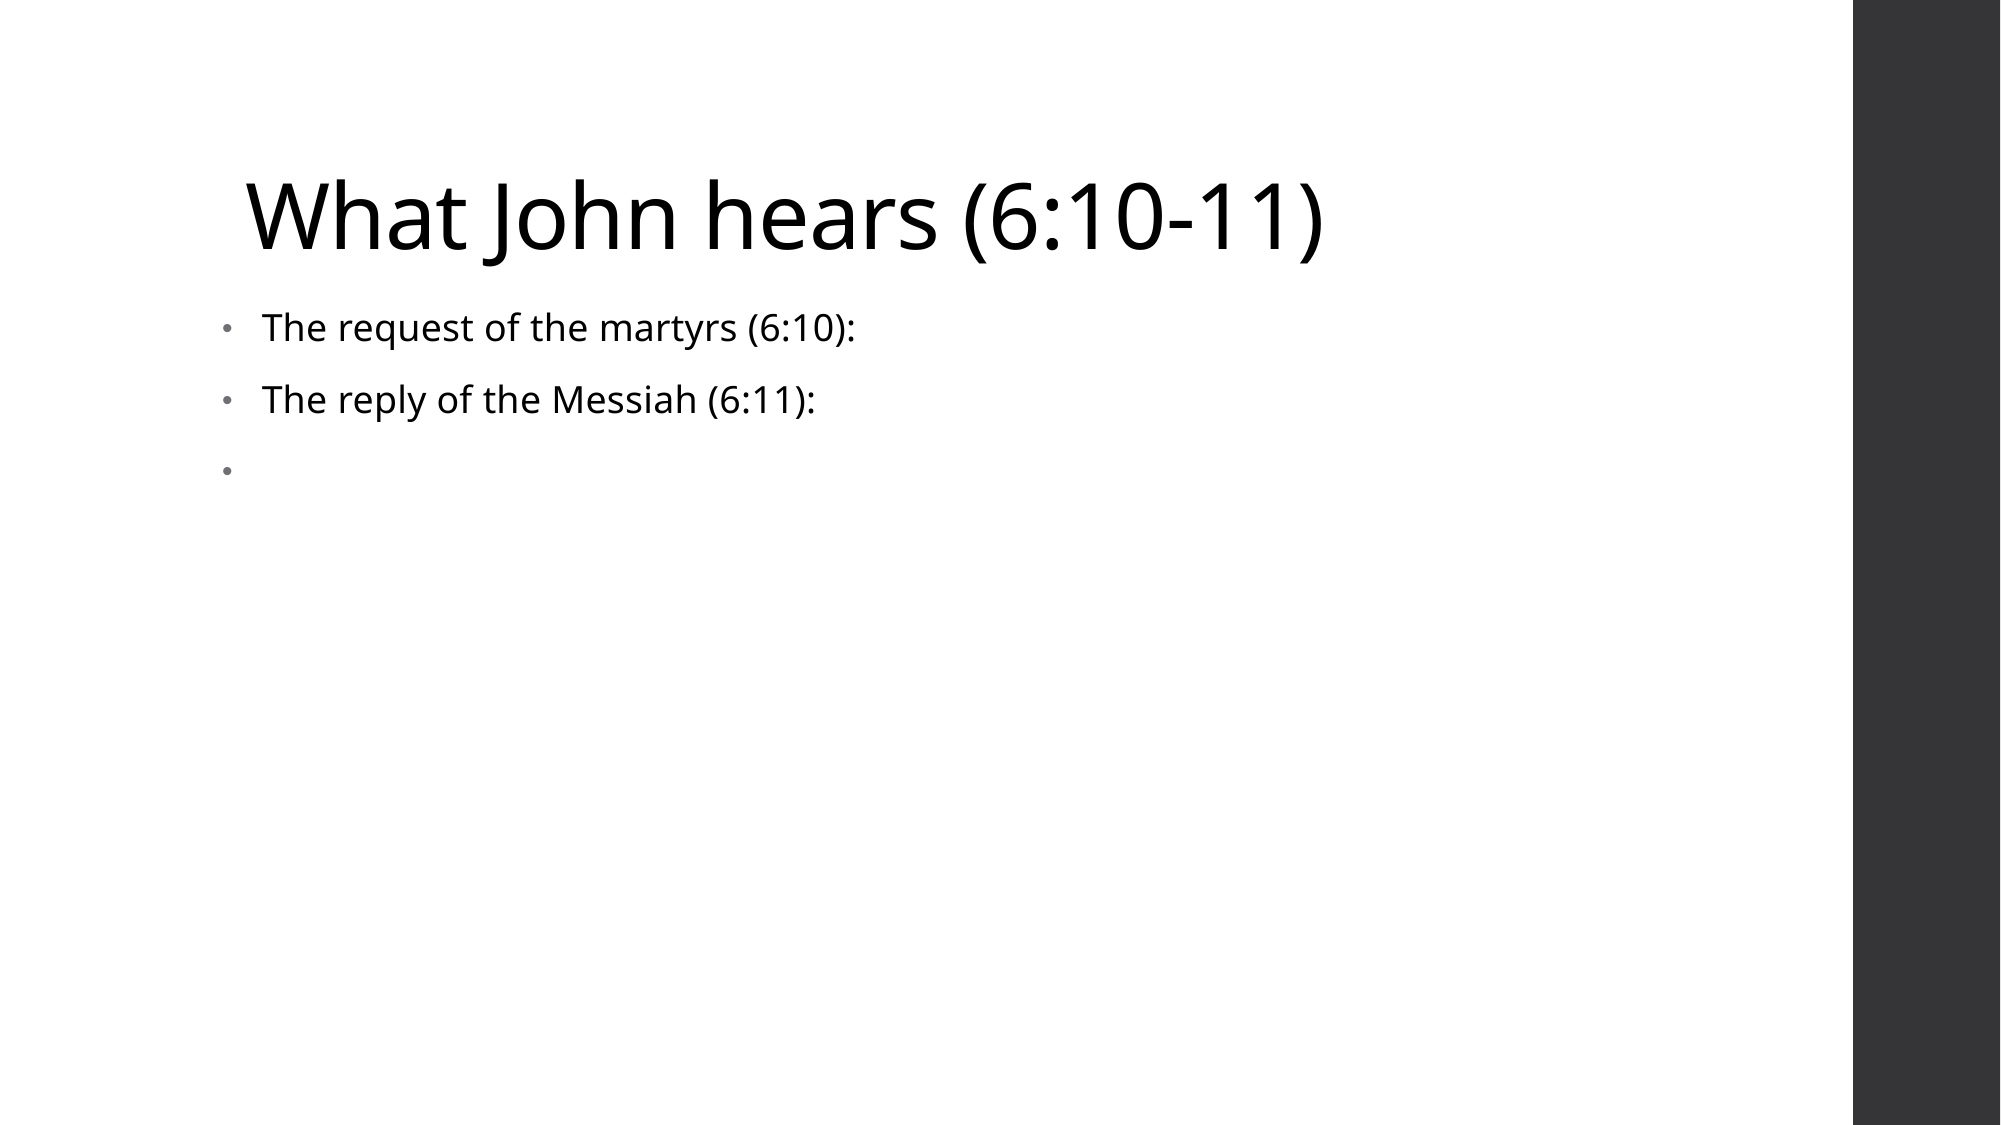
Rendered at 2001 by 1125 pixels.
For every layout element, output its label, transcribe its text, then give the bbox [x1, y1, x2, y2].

title What John hears (6:10-11) [206, 60, 1797, 278]
list The request of the martyrs (6:10): The reply of the Messiah (6:11): [206, 299, 1617, 1014]
